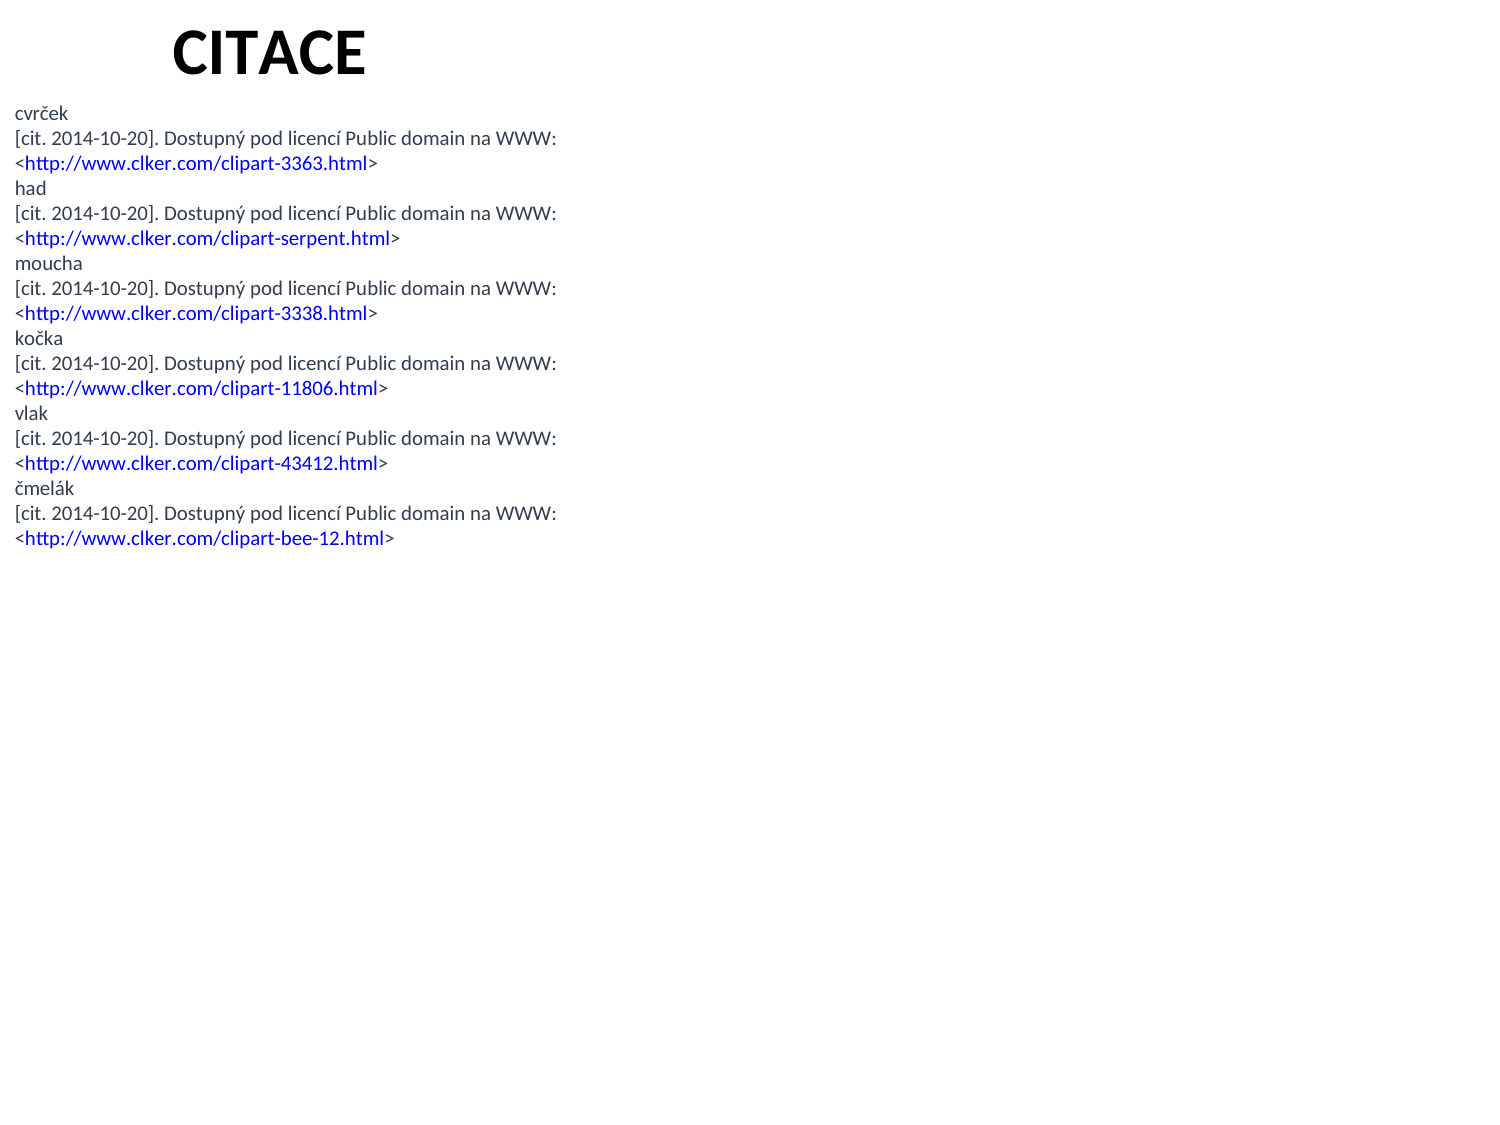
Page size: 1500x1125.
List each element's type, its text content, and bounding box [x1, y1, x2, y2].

text_box CITACE [157, 0, 382, 96]
text_box cvrček [cit. 2014-10-20]. Dostupný pod licencí Public domain na WWW: <http://www.clker.com/clipart-3363.html> had [cit. 2014-10-20]. Dostupný pod licencí Public domain na WWW: <http://www.clker.com/clipart-serpent.html> moucha [cit. 2014-10-20]. Dostupný pod licencí Public domain na WWW: <http://www.clker.com/clipart-3338.html> kočka [cit. 2014-10-20]. Dostupný pod licencí Public domain na WWW: <http://www.clker.com/clipart-11806.html> vlak [cit. 2014-10-20]. Dostupný pod licencí Public domain na WWW: <http://www.clker.com/clipart-43412.html> čmelák [cit. 2014-10-20]. Dostupný pod licencí Public domain na WWW: <http://www.clker.com/clipart-bee-12.html> [0, 92, 1126, 558]
